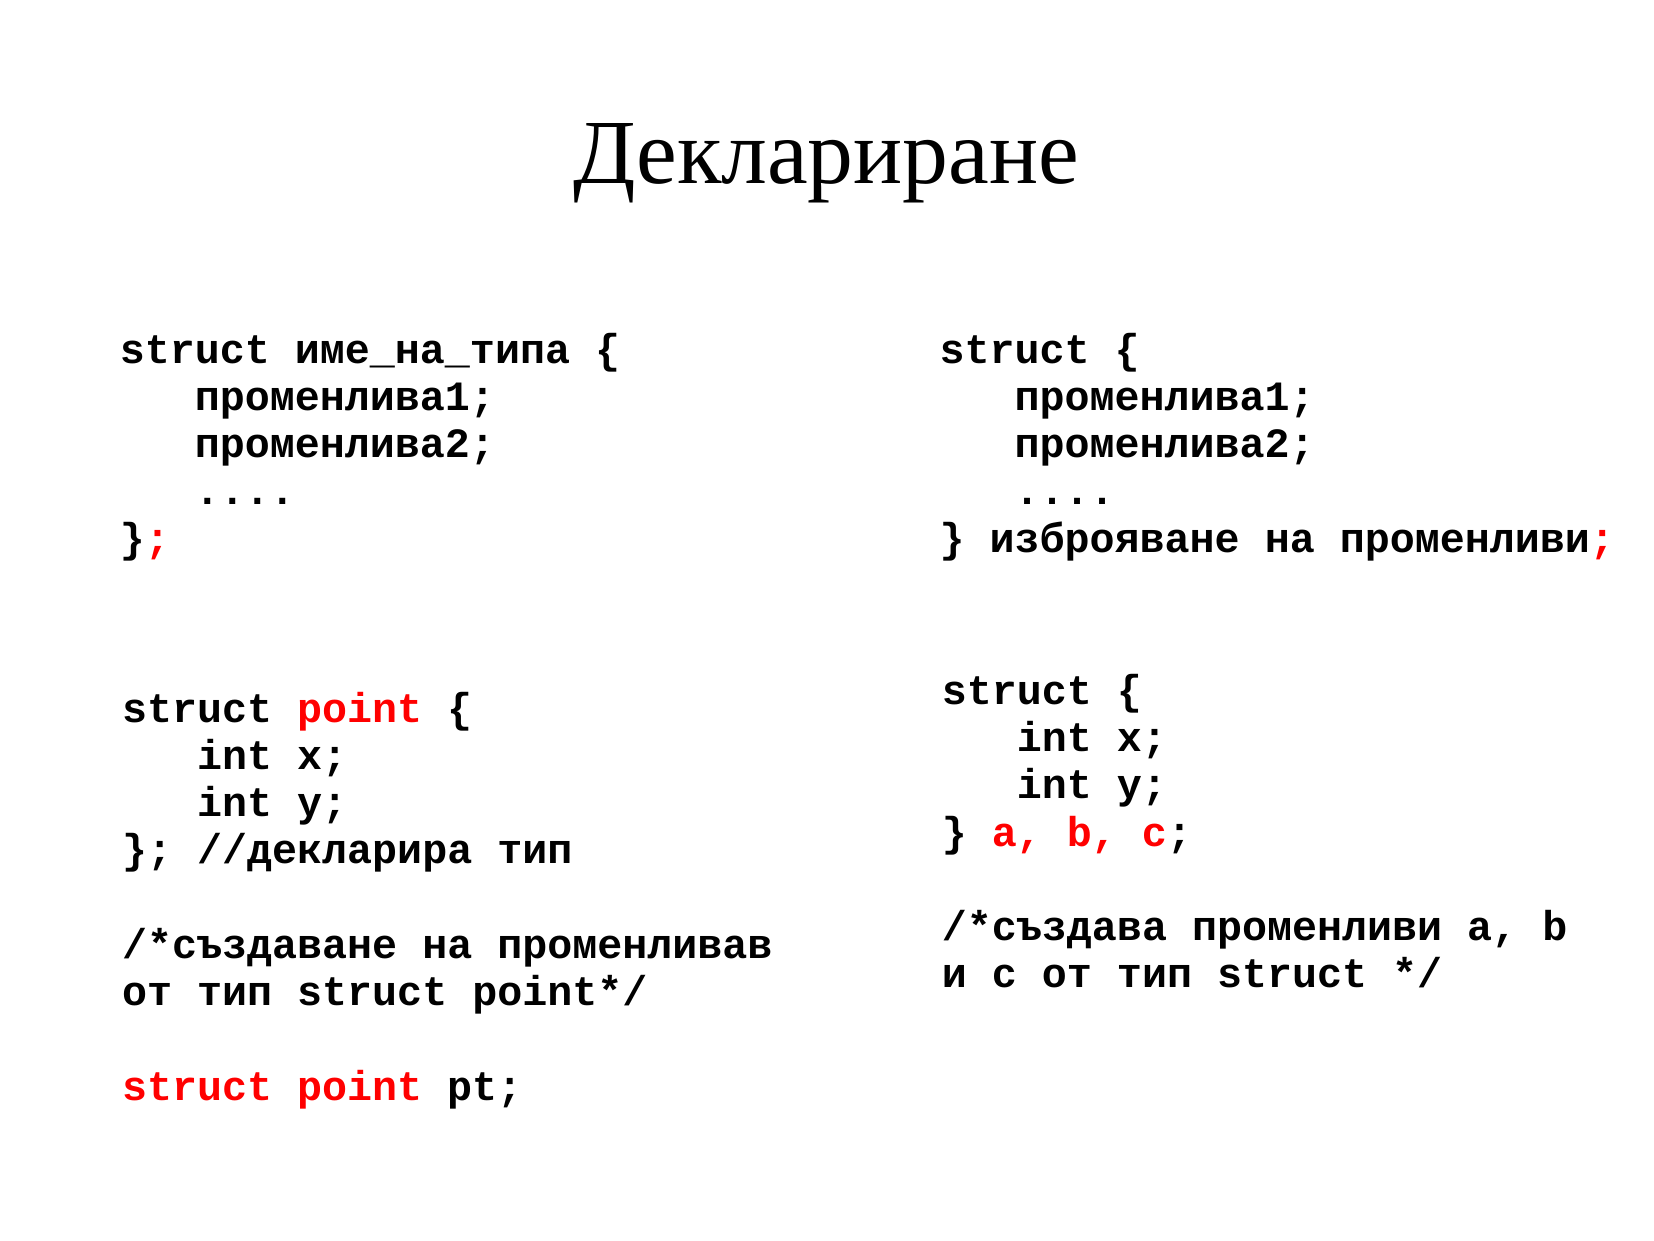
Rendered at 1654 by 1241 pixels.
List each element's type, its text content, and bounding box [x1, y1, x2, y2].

text_box struct { променлива1; променлива2; .... } изброяване на променливи; [924, 321, 1646, 575]
text_box struct point { int x; int y; }; //декларира тип /*създаване на променливав от тип struct point*/ struct point pt; [107, 679, 823, 1173]
title Деклариране [82, 49, 1571, 257]
text_box struct име_на_типа { променлива1; променлива2; .... }; [105, 321, 679, 575]
text_box struct { int x; int y; } a, b, c; /*създава променливи a, b и c от тип struct */ [927, 662, 1618, 1012]
